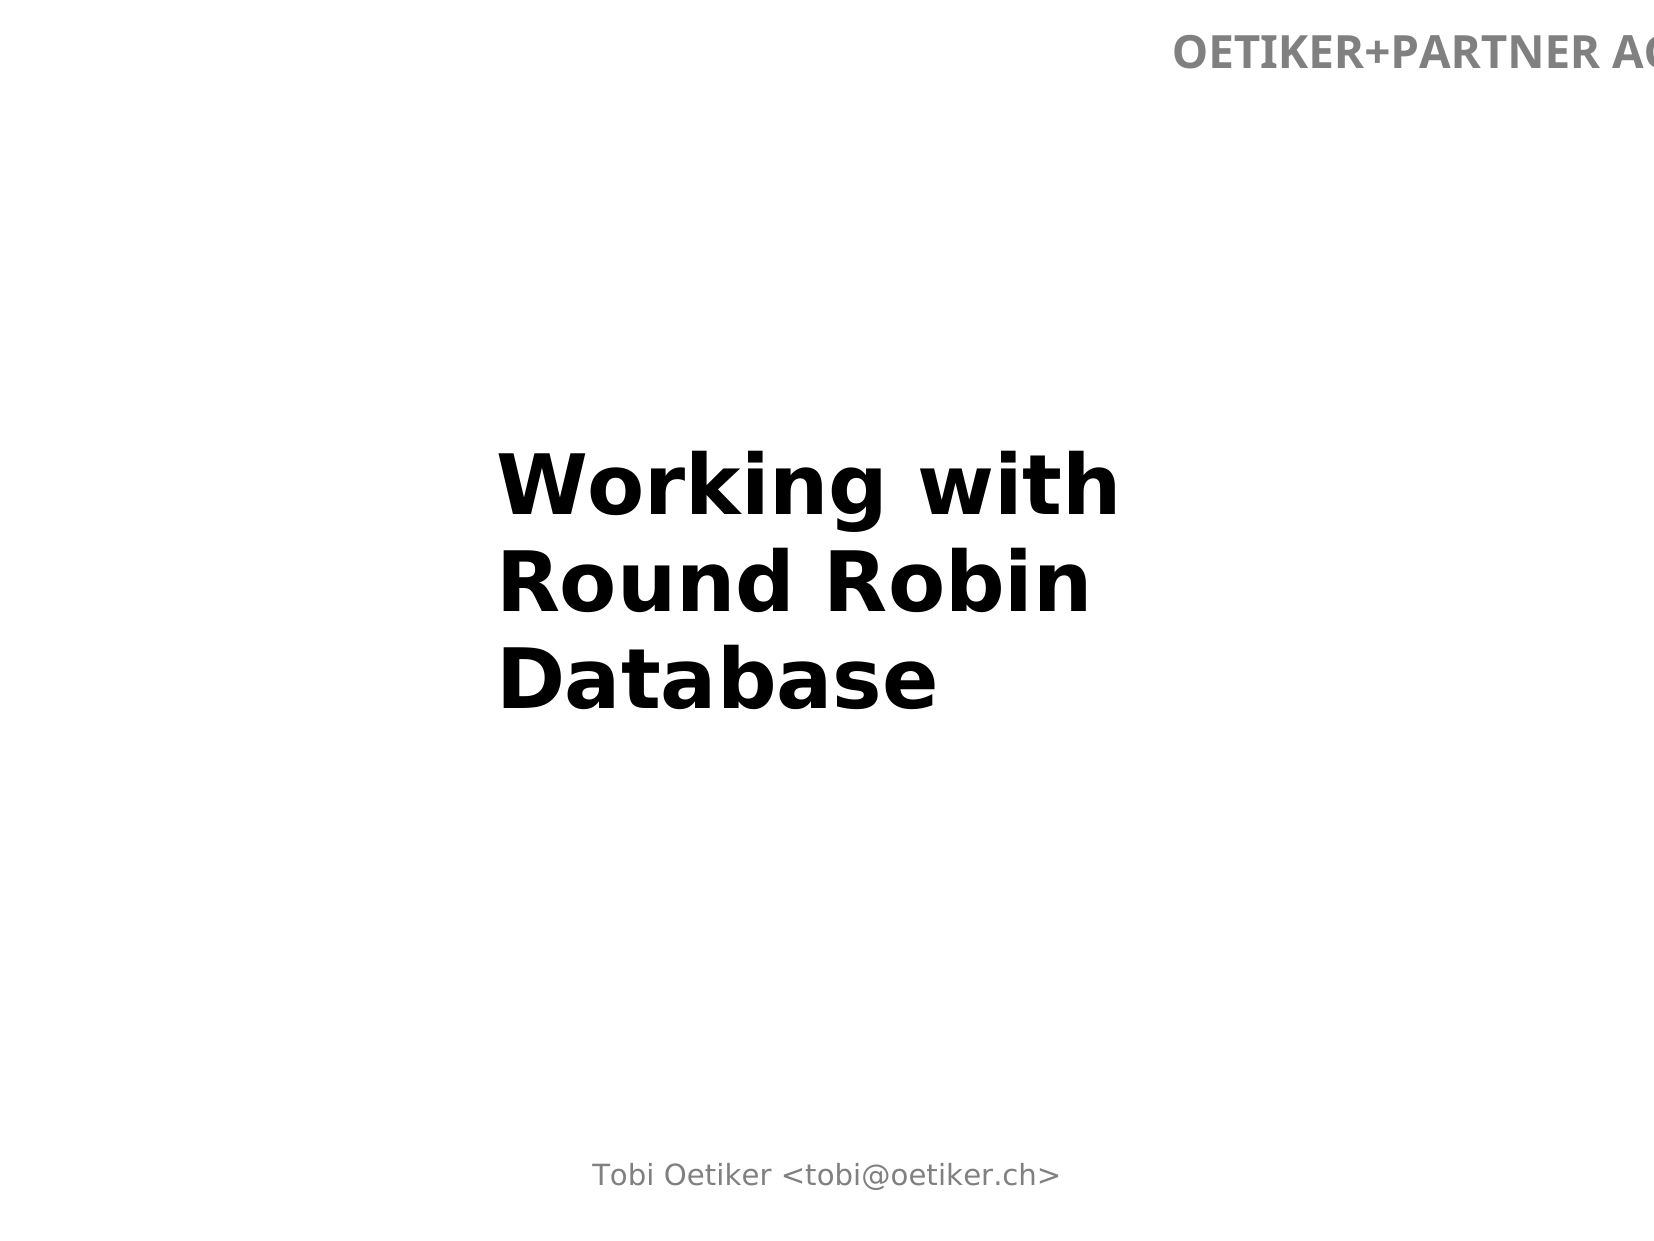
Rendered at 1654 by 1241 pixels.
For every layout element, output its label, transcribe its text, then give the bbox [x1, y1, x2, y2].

title Working with Round Robin Database [496, 377, 1134, 788]
